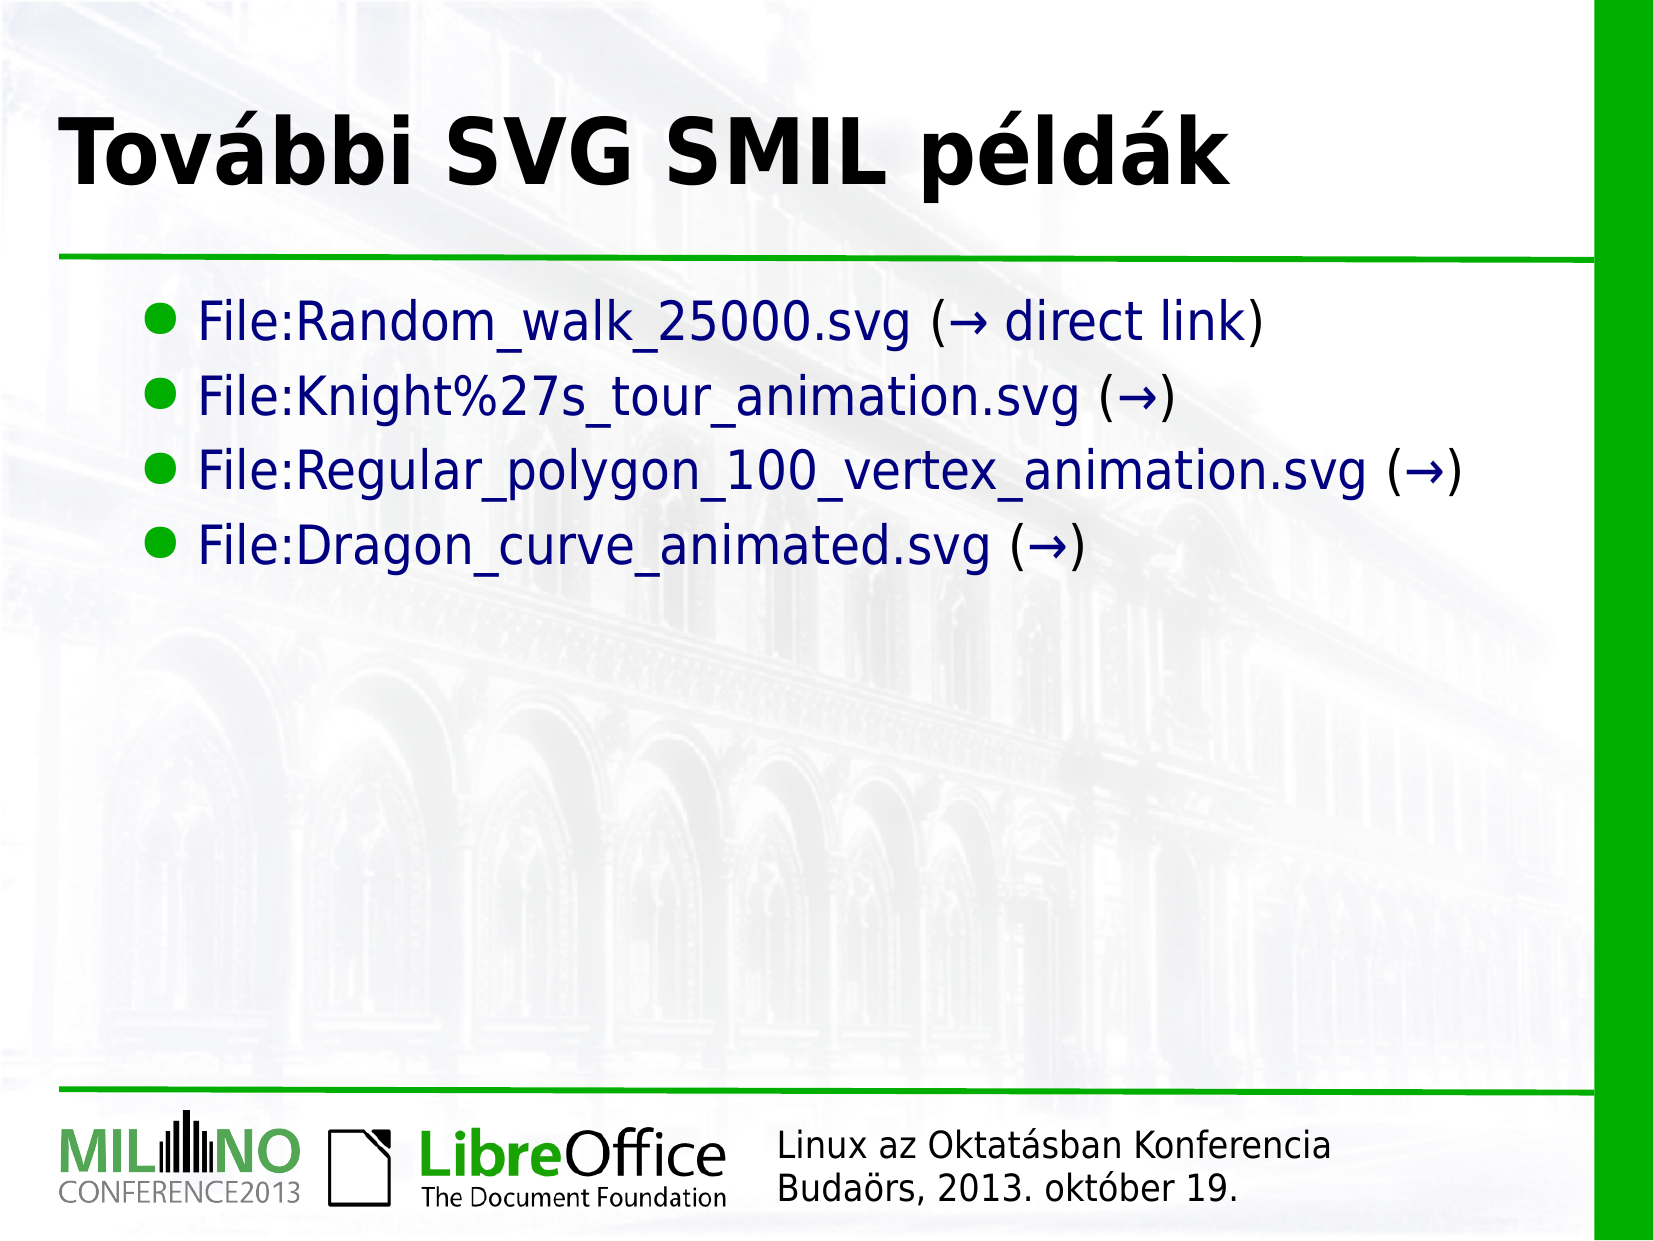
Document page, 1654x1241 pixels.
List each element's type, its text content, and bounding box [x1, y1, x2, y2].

title További SVG SMIL példák [59, 49, 1548, 257]
picture [1, 0, 1594, 1241]
list File:Random_walk_25000.svg (→ direct link) File:Knight%27s_tour_animation.svg (→) File:Regular_polygon_100_vertex_animation.svg (→) File:Dragon_curve_animated.svg (→) [35, 290, 1524, 1010]
